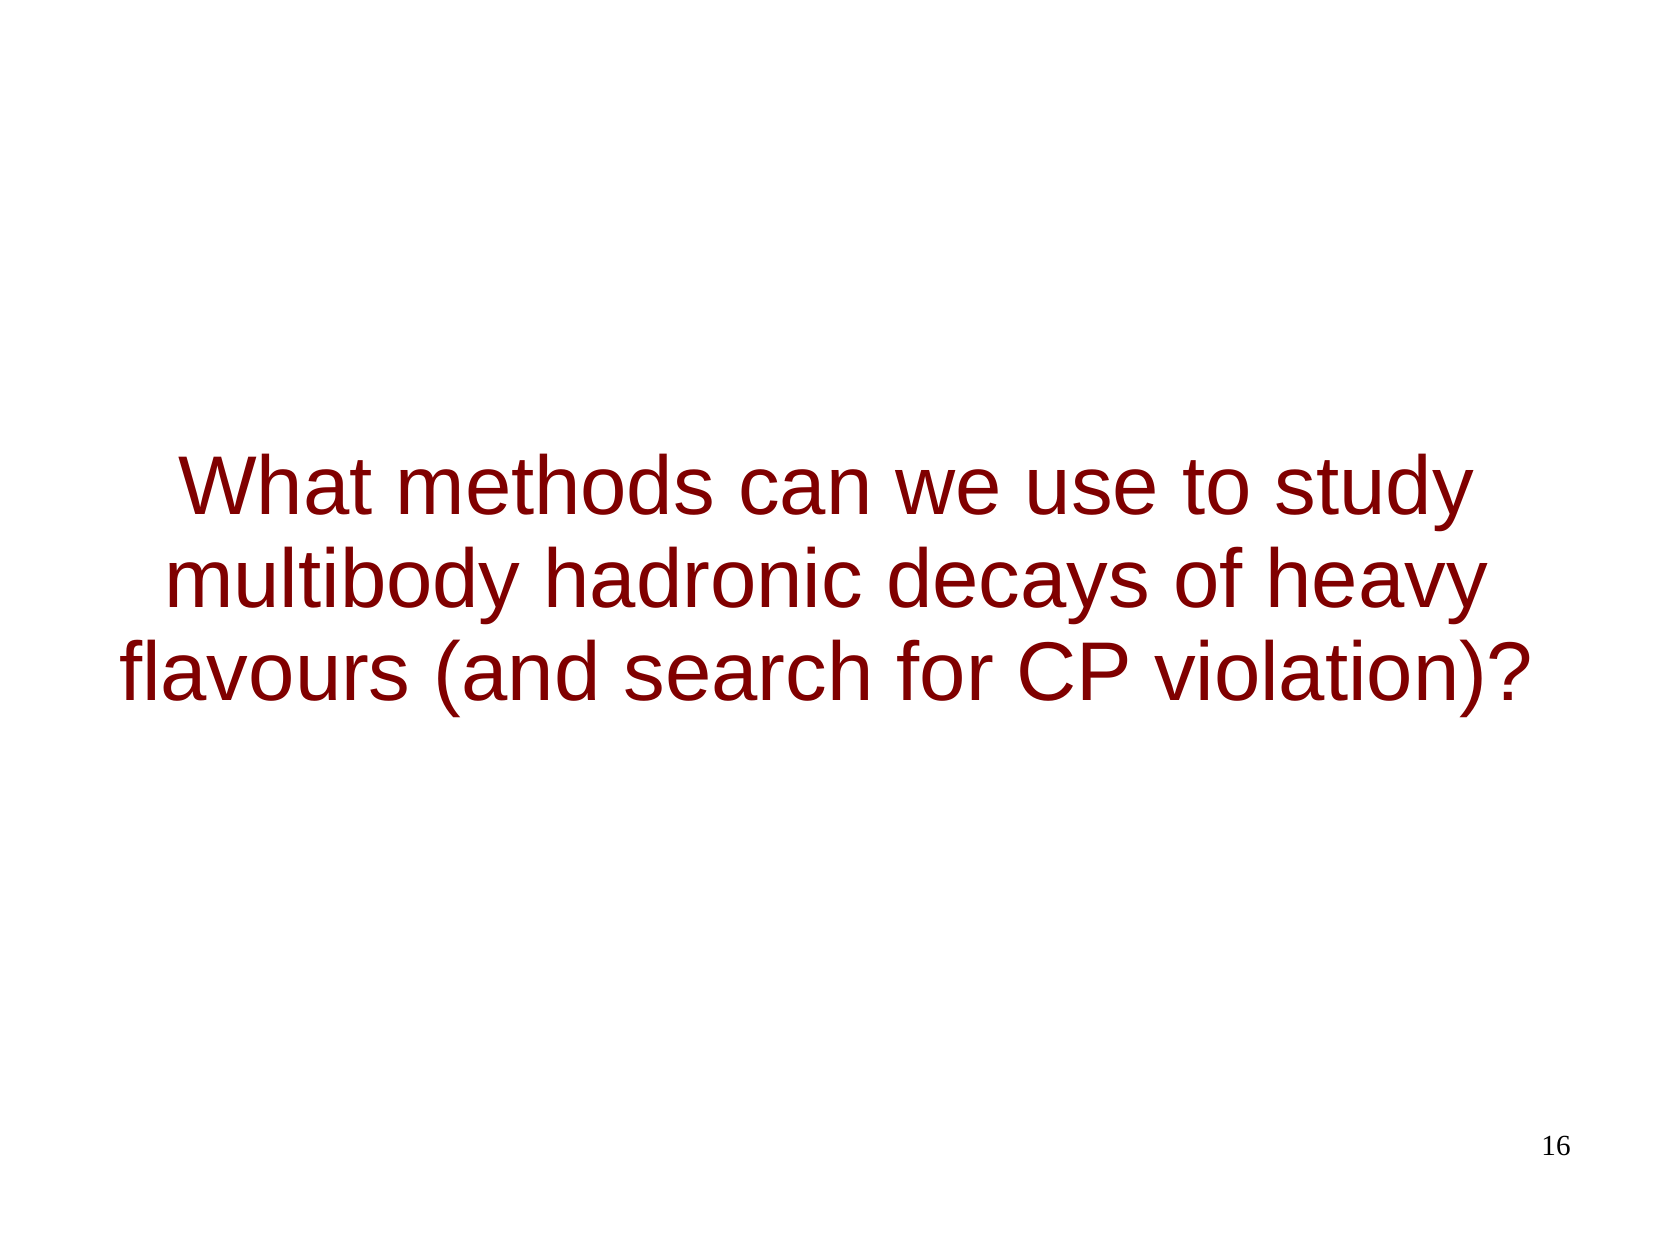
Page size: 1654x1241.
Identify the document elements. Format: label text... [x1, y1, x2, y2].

subtitle What methods can we use to study multibody hadronic decays of heavy flavours (and search for CP violation)? [82, 56, 1571, 1102]
